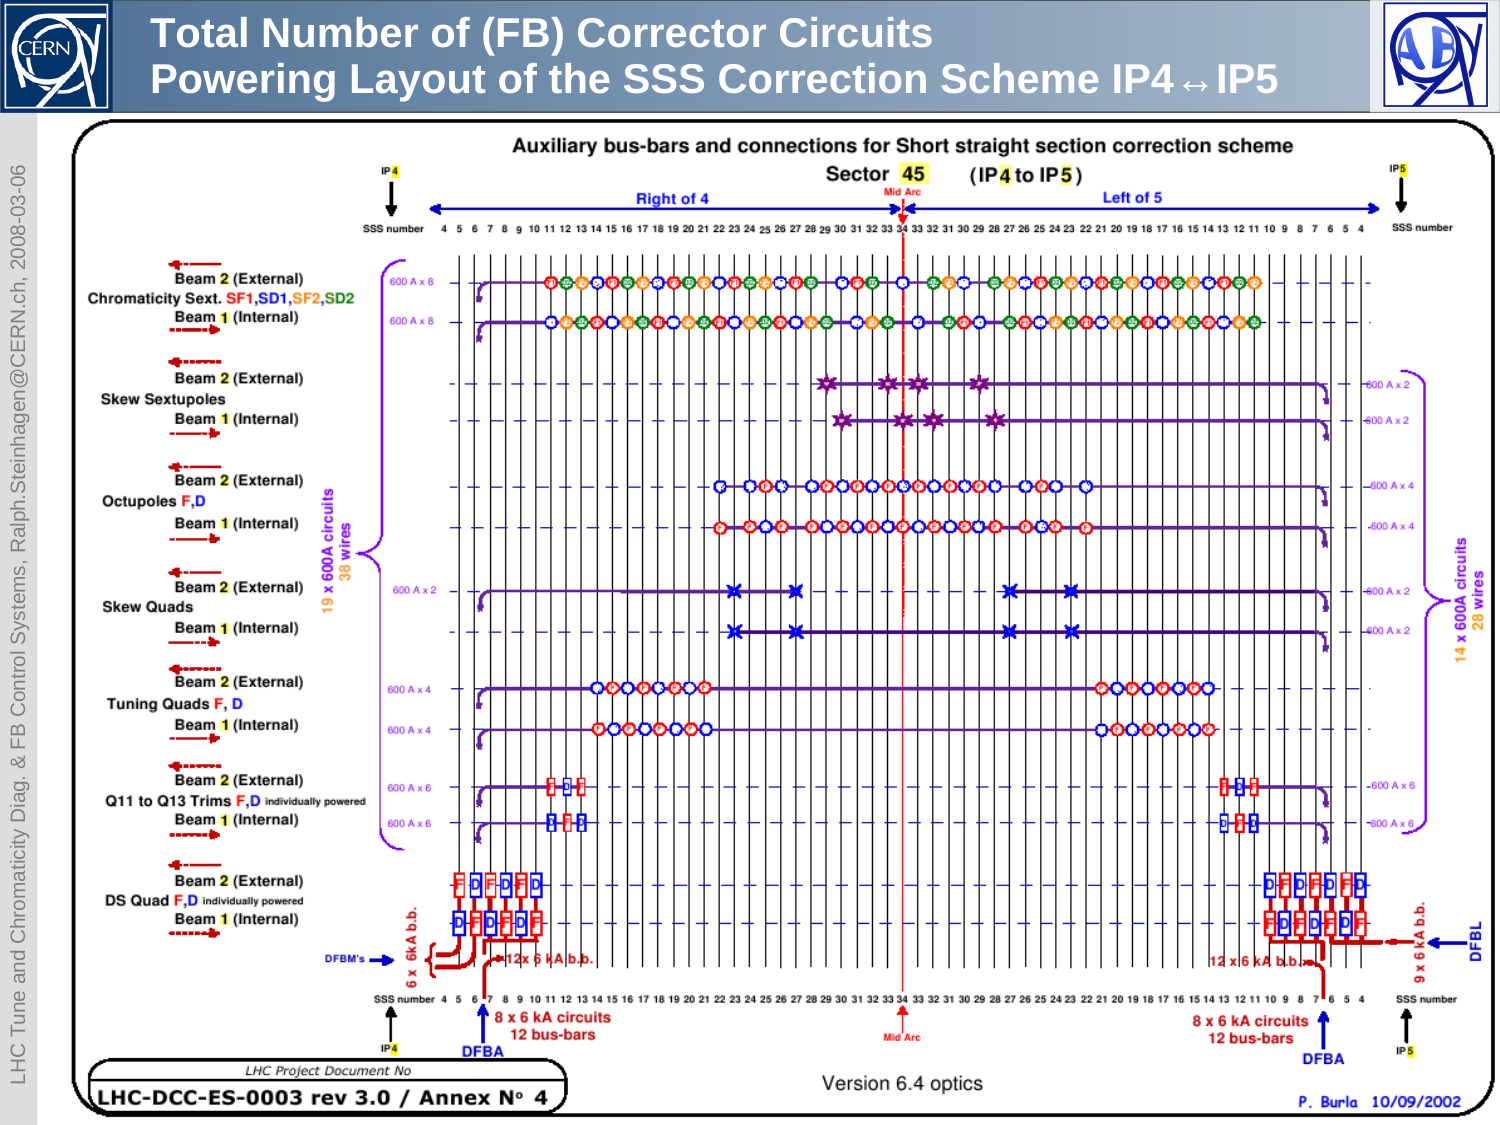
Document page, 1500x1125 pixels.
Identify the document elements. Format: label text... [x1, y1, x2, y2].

picture [1382, 1, 1489, 108]
picture [58, 118, 1500, 1123]
title Total Number of (FB) Corrector Circuits Powering Layout of the SSS Correction Scheme IP4↔IP5 [150, 0, 1359, 113]
picture [0, 0, 113, 113]
